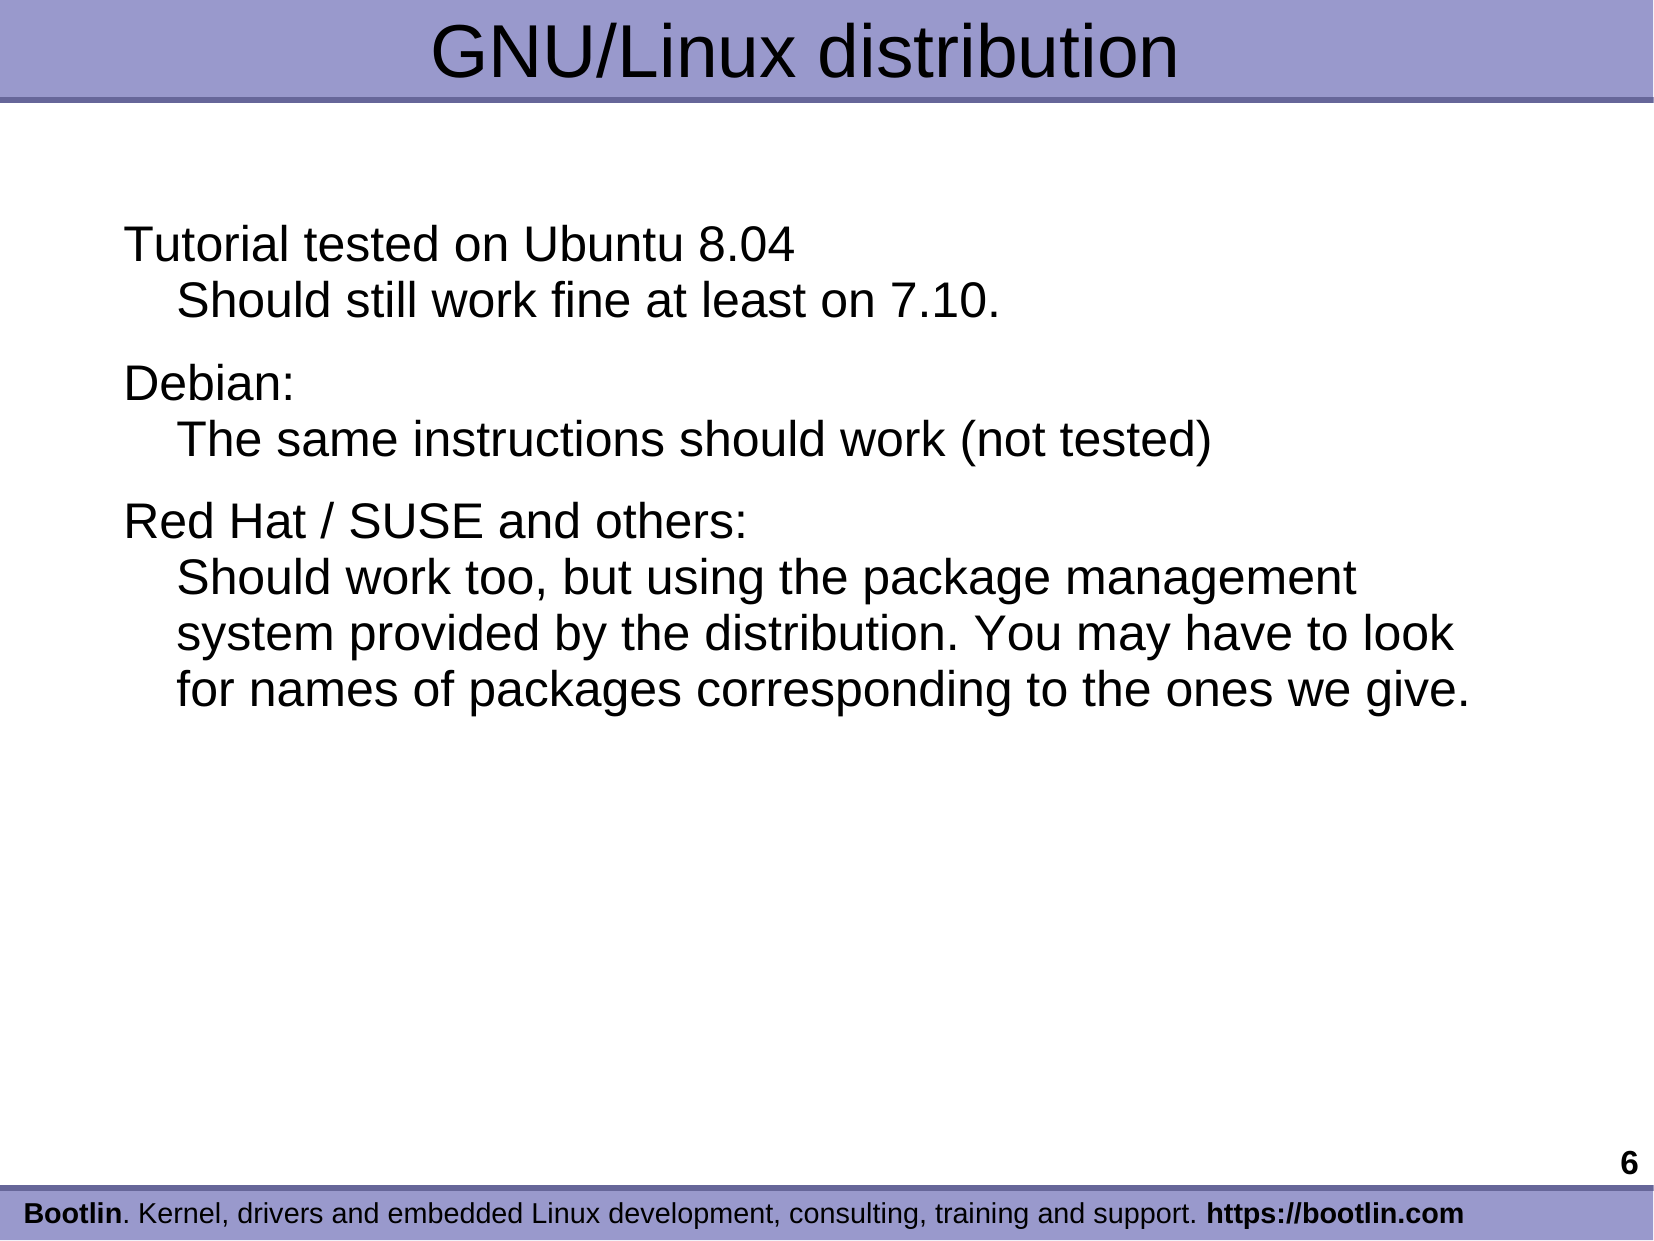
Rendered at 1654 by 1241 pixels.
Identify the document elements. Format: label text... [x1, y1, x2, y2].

title GNU/Linux distribution [60, 5, 1551, 97]
list Tutorial tested on Ubuntu 8.04 Should still work fine at least on 7.10. Debian: The same instructions should work (not tested) Red Hat / SUSE and others: Should work too, but using the package management system provided by the distribution. You may have to look for names of packages corresponding to the ones we give. [105, 216, 1518, 1066]
